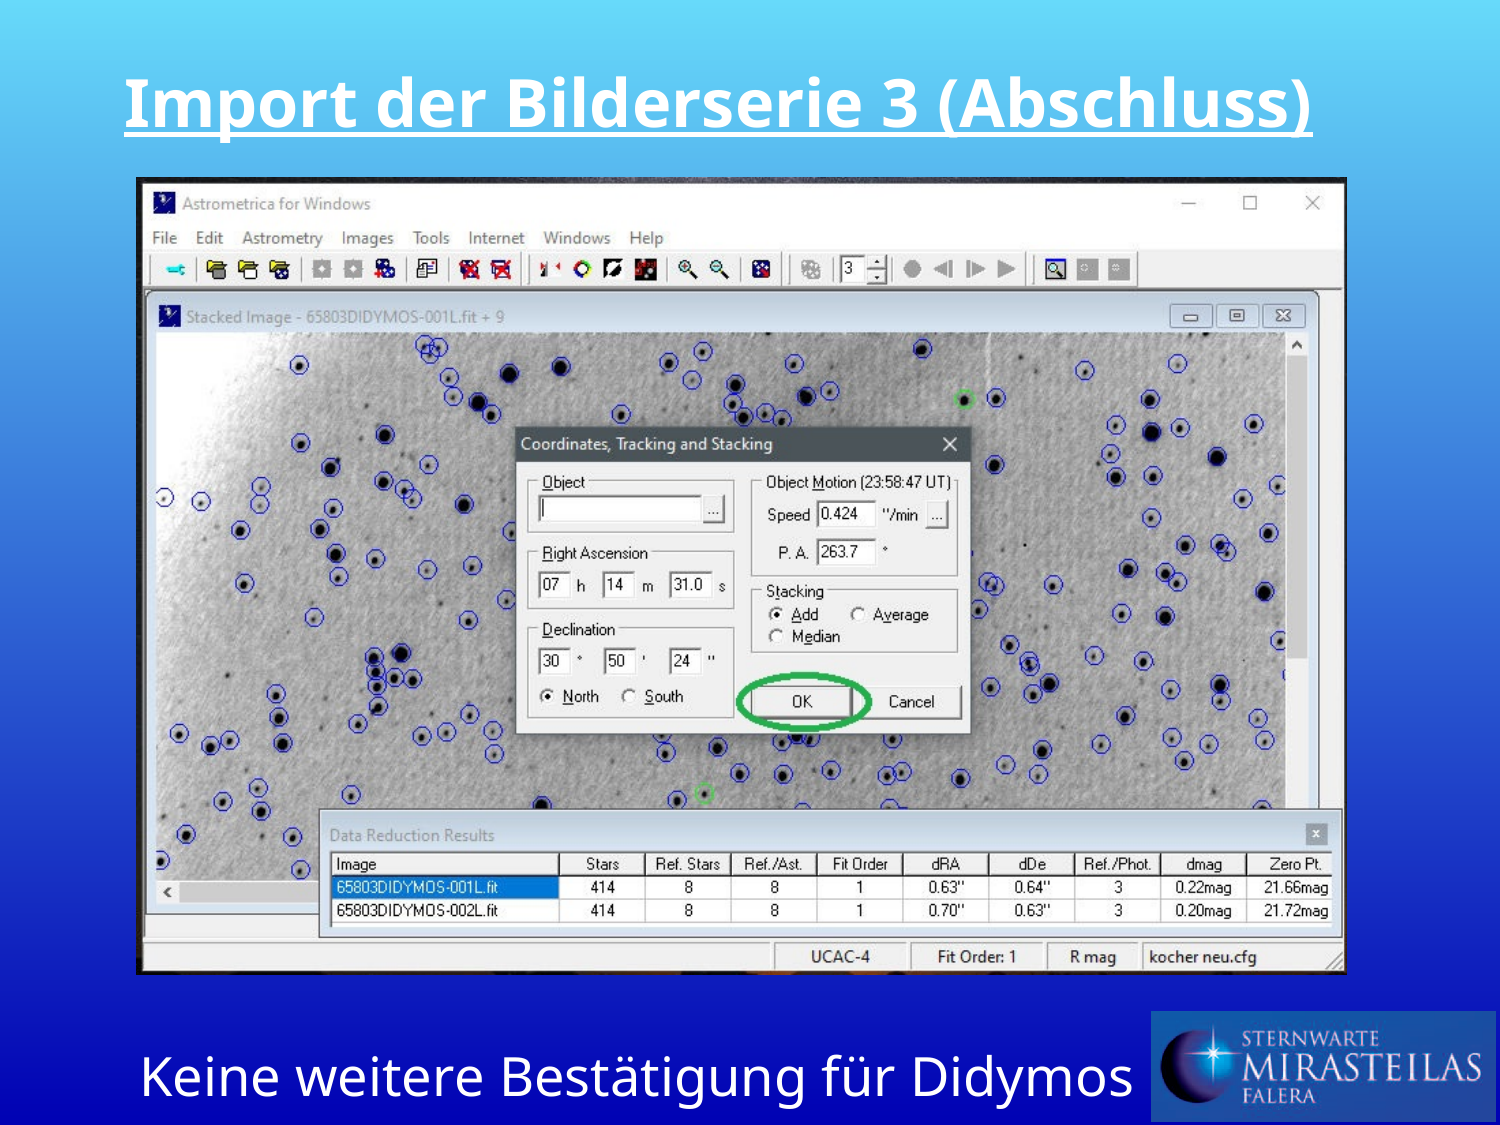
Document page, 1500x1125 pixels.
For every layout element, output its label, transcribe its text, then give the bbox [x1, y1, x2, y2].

picture [1151, 1011, 1496, 1122]
text_box Import der Bilderserie 3 (Abschluss) Keine weitere Bestätigung für Didymos [94, 53, 1430, 680]
picture [136, 177, 1347, 975]
